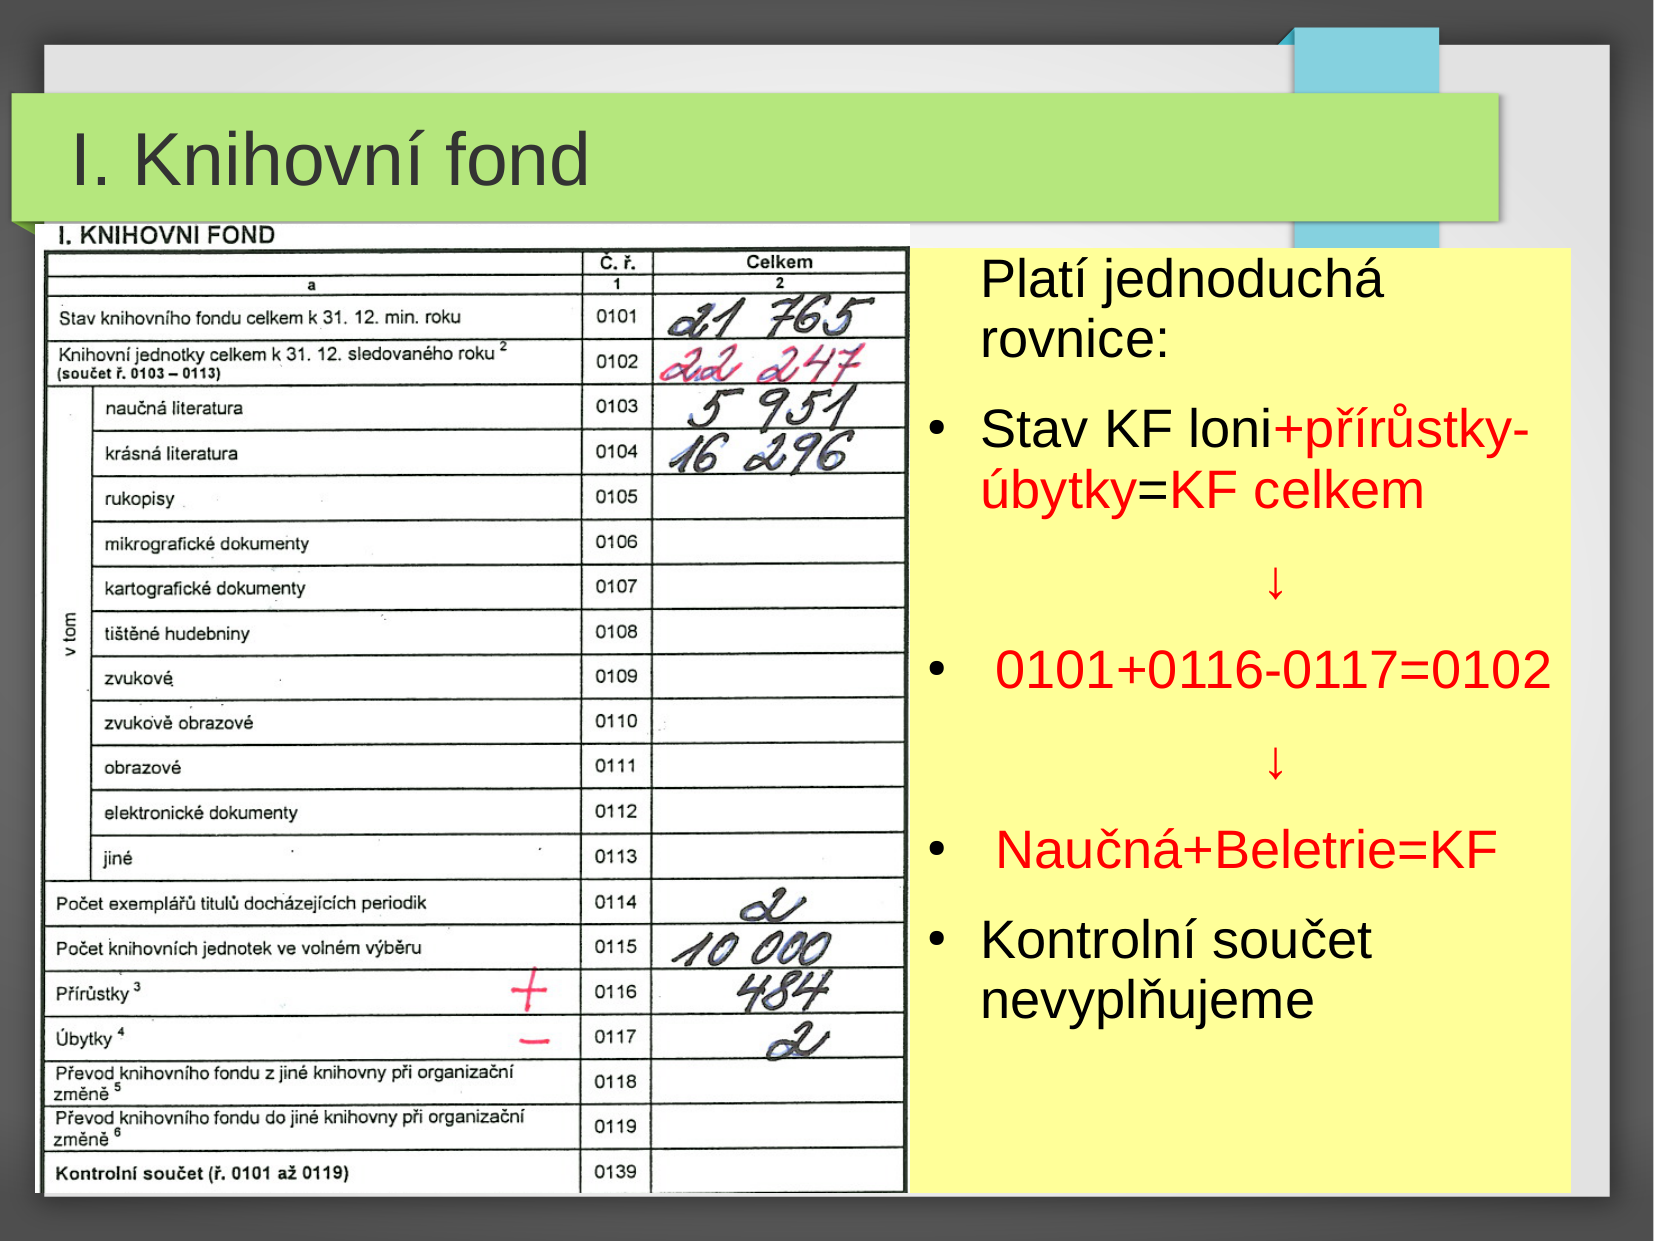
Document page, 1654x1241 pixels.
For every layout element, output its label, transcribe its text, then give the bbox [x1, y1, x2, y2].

picture [0, 0, 1654, 1241]
title I. Knihovní fond [70, 106, 1229, 213]
list Platí jednoduchá rovnice: Stav KF loni+přírůstky-úbytky=KF celkem ↓ 0101+0116-0117=0102 ↓ Naučná+Beletrie=KF Kontrolní součet nevyplňujeme [910, 248, 1571, 1193]
